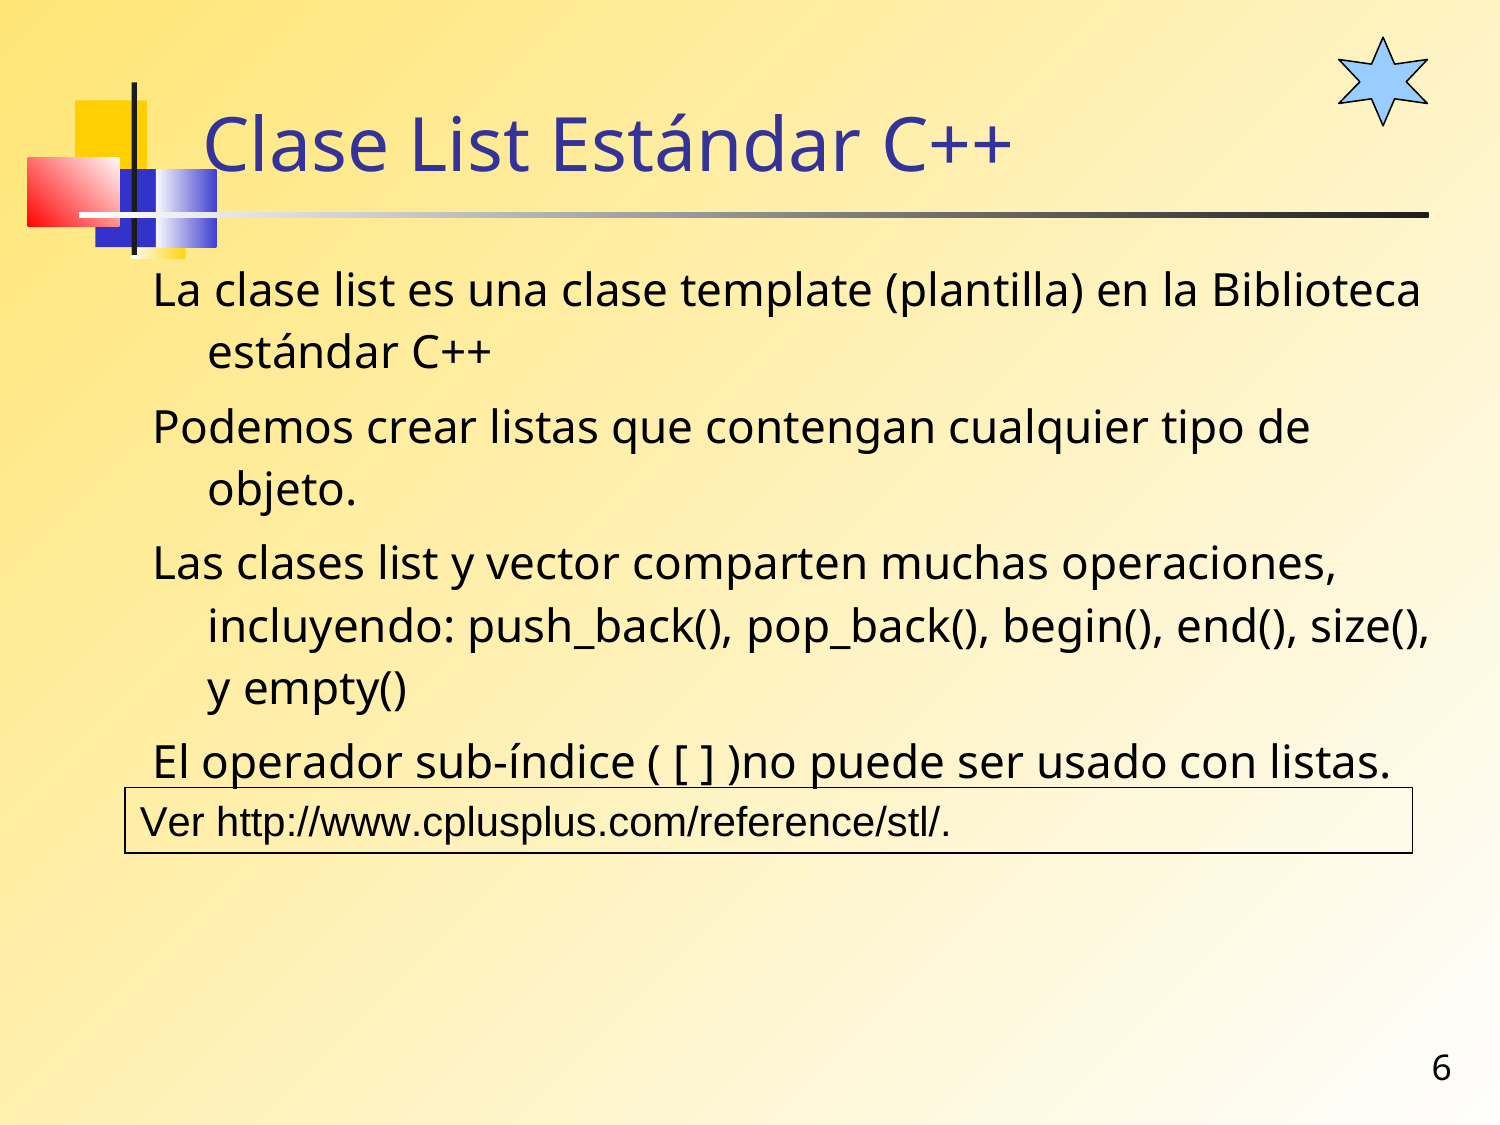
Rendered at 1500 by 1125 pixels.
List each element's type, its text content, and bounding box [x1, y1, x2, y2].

text_box [1338, 37, 1428, 126]
list La clase list es una clase template (plantilla) en la Biblioteca estándar C++ Podemos crear listas que contengan cualquier tipo de objeto. Las clases list y vector comparten muchas operaciones, incluyendo: push_back(), pop_back(), begin(), end(), size(), y empty()‏ El operador sub-índice ( [ ] )no puede ser usado con listas. [137, 249, 1463, 1013]
title Clase List Estándar C++ [187, 37, 1466, 201]
